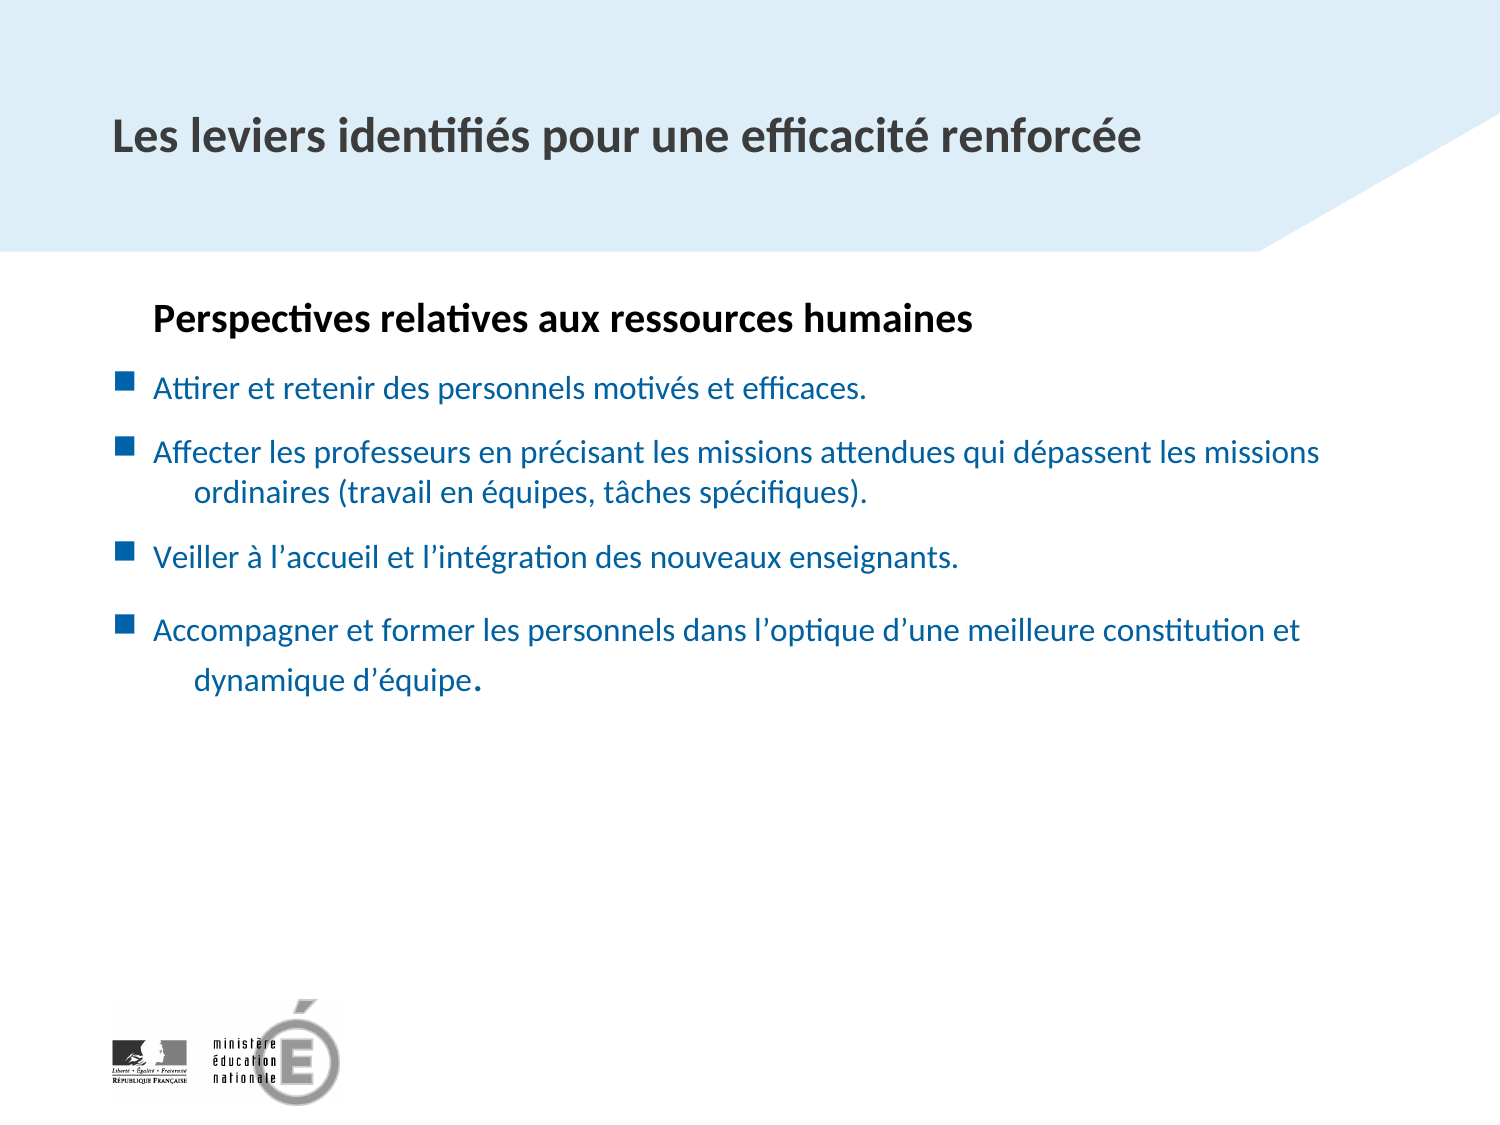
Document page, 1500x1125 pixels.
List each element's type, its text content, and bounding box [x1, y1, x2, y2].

title Les leviers identifiés pour une efficacité renforcée [112, 21, 1388, 244]
list Perspectives relatives aux ressources humaines Attirer et retenir des personnels motivés et efficaces. Affecter les professeurs en précisant les missions attendues qui dépassent les missions ordinaires (travail en équipes, tâches spécifiques). Veiller à l’accueil et l’intégration des nouveaux enseignants. Accompagner et former les personnels dans l’optique d’une meilleure constitution et dynamique d’équipe. [112, 290, 1388, 988]
